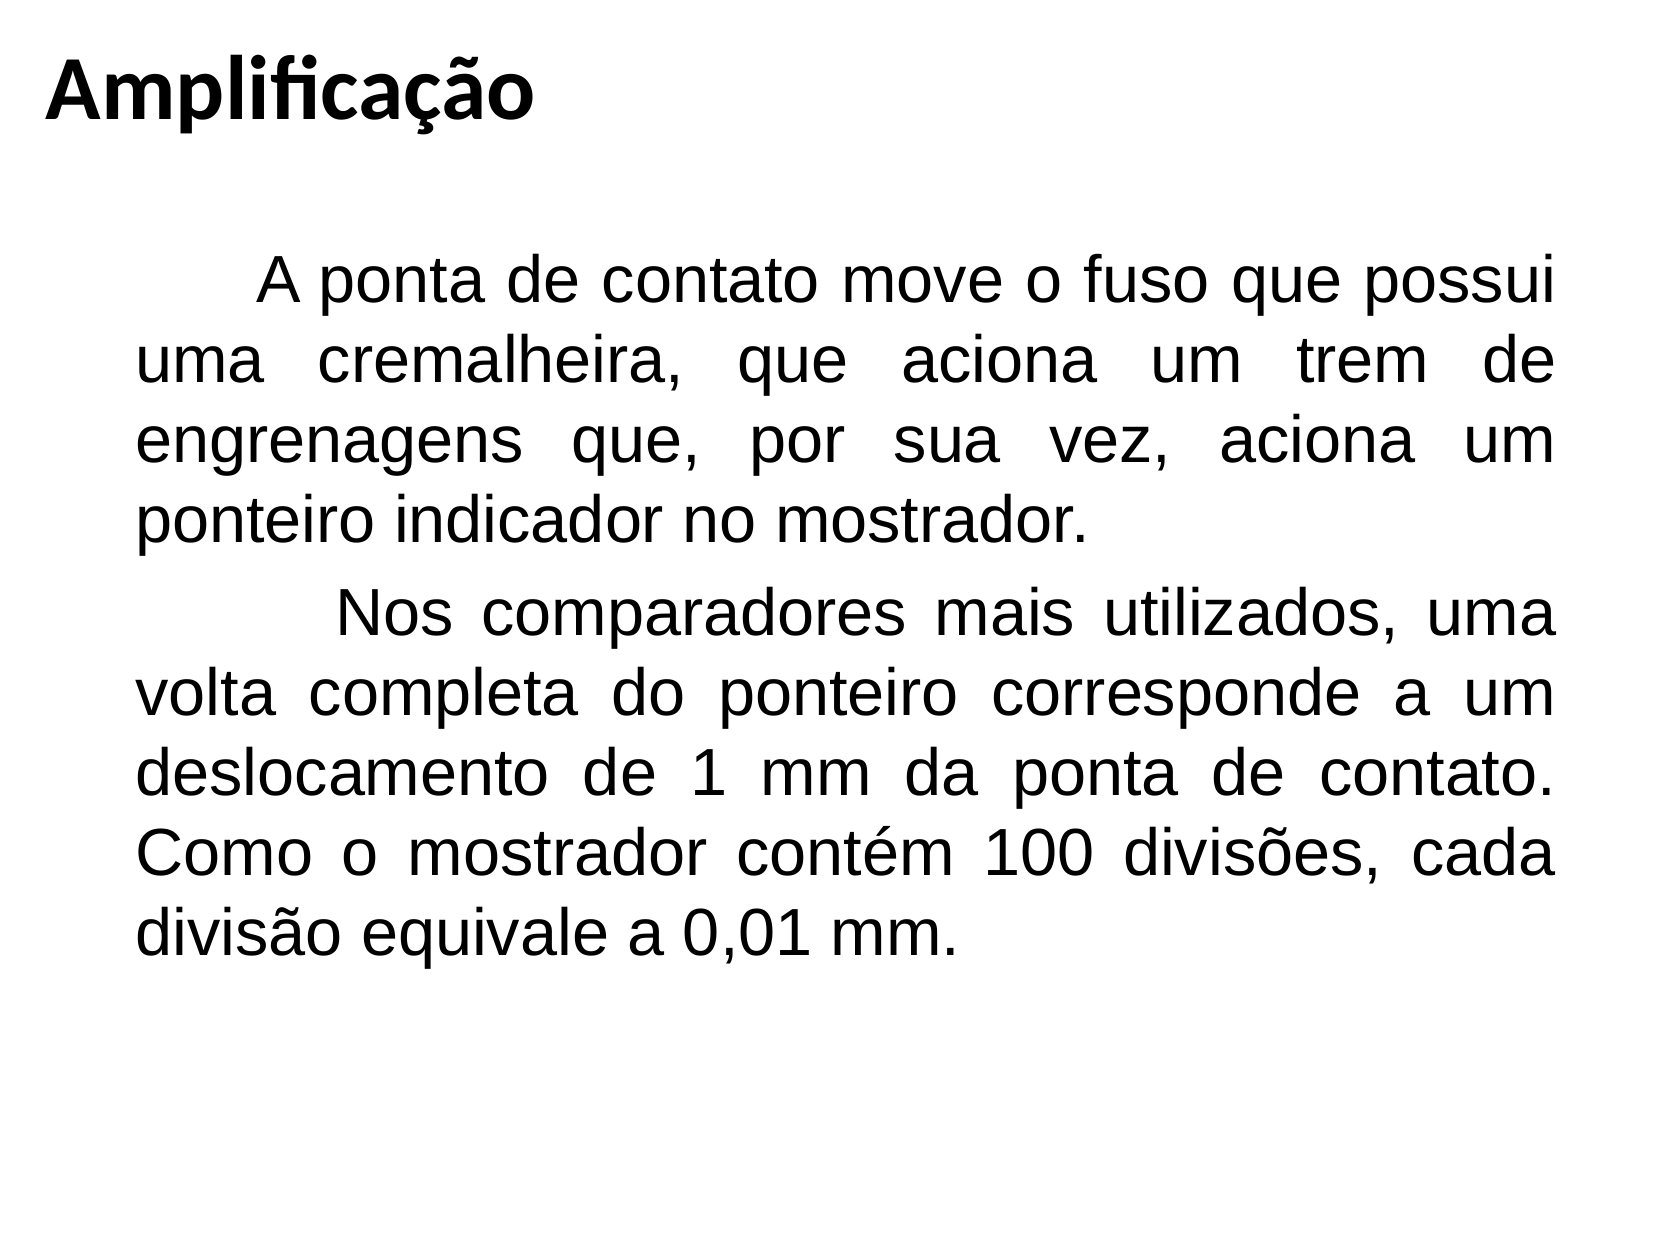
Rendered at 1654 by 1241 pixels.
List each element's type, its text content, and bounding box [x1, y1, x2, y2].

list A ponta de contato move o fuso que possui uma cremalheira, que aciona um trem de engrenagens que, por sua vez, aciona um ponteiro indicador no mostrador. Nos comparadores mais utilizados, uma volta completa do ponteiro corresponde a um deslocamento de 1 mm da ponta de contato. Como o mostrador contém 100 divisões, cada divisão equivale a 0,01 mm. [71, 229, 1571, 1160]
title Amplificação [32, 20, 1048, 228]
